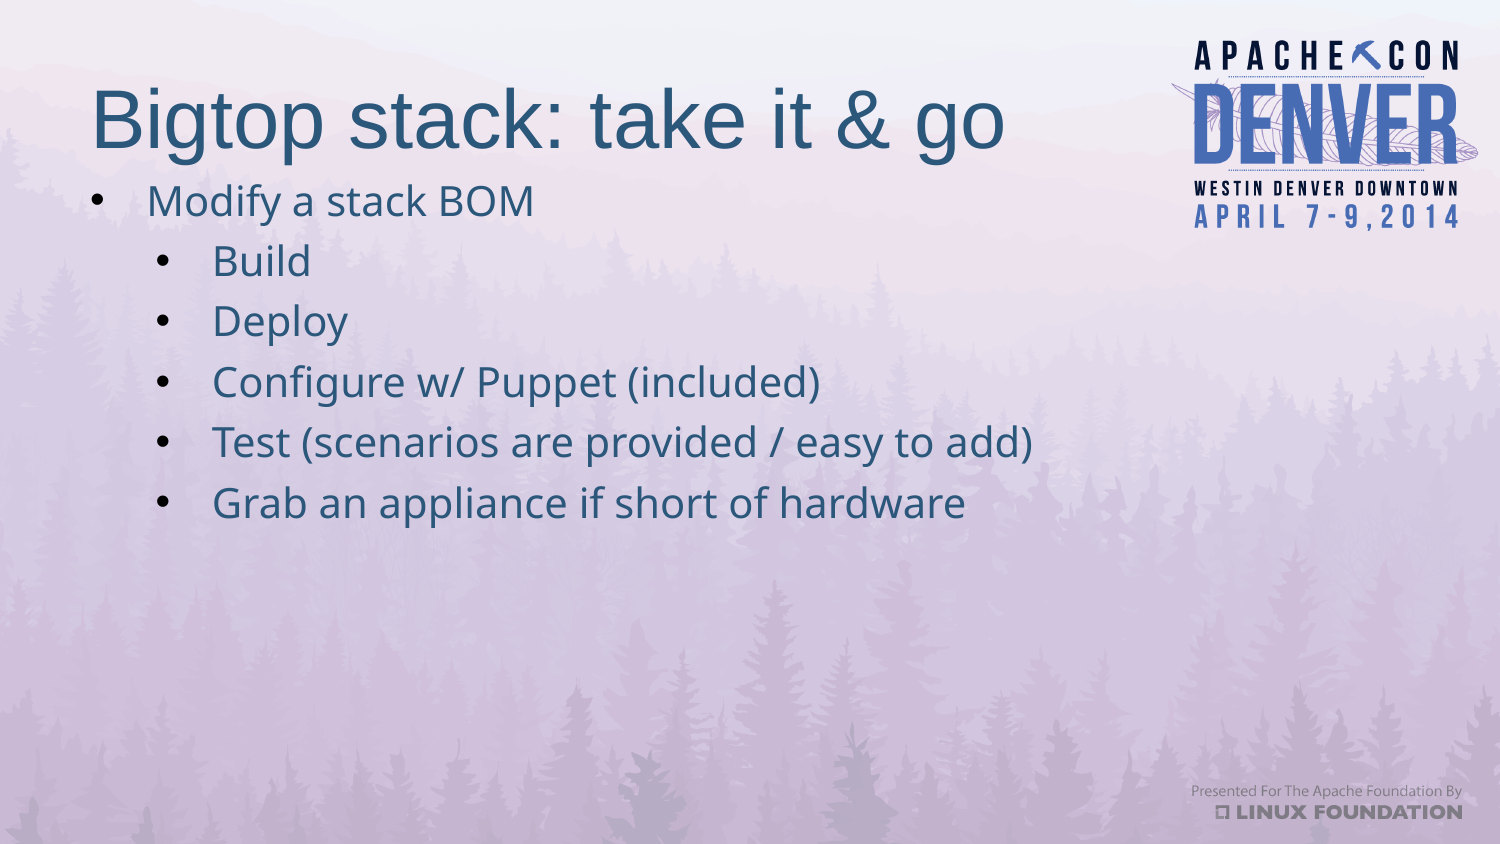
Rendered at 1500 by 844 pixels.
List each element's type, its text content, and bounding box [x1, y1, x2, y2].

picture [0, 0, 1500, 844]
text_box Bigtop stack: take it & go [75, 57, 1116, 158]
text_box Modify a stack BOM Build Deploy Configure w/ Puppet (included) Test (scenarios are provided / easy to add) Grab an appliance if short of hardware [75, 166, 1141, 239]
